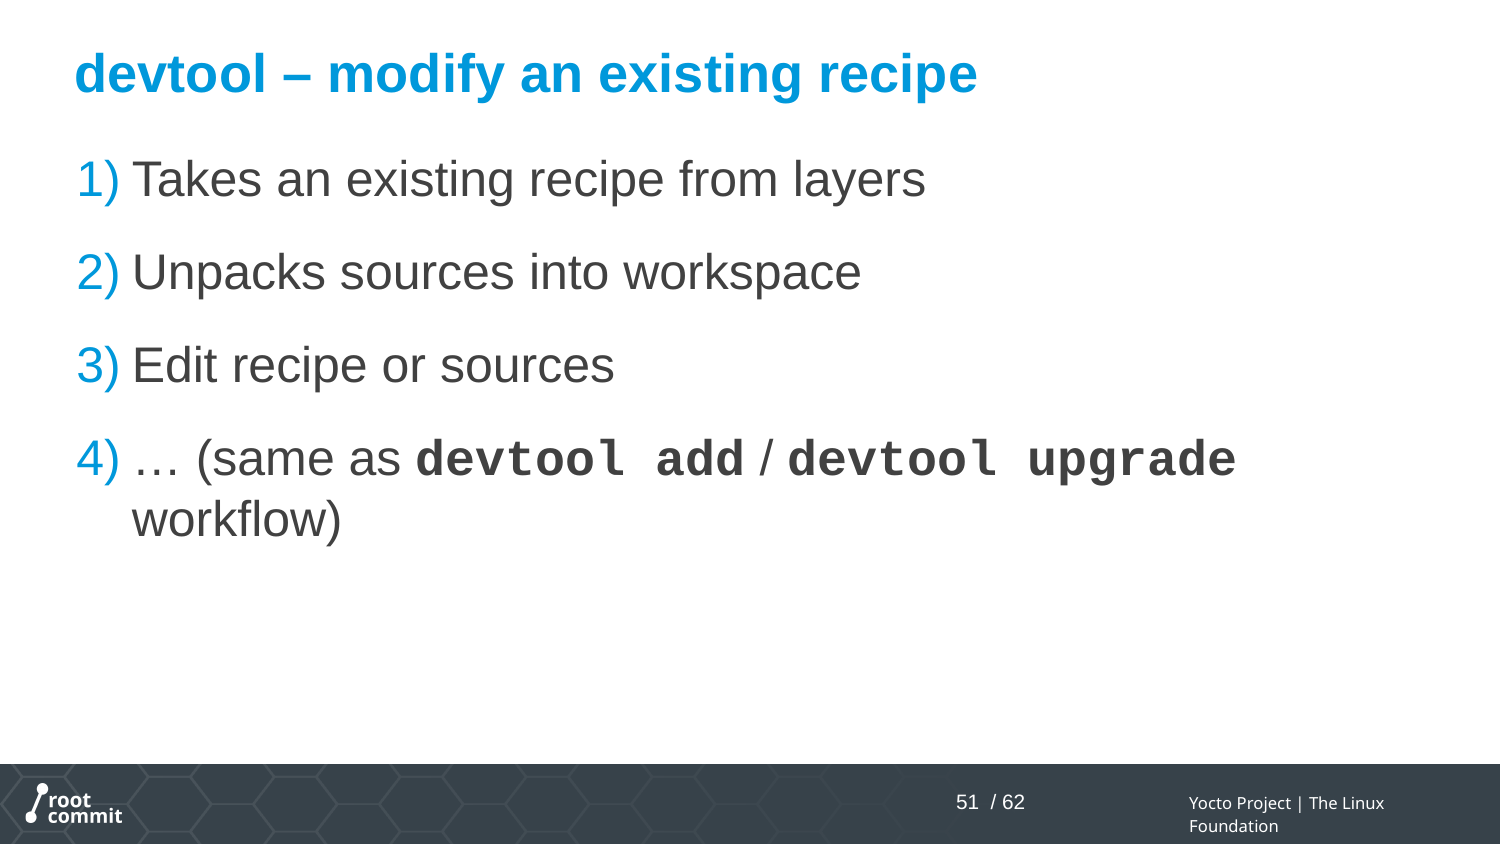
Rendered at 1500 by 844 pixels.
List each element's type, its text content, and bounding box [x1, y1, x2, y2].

picture [0, 0, 1500, 844]
text_box devtool – modify an existing recipe [74, 50, 1424, 159]
text_box Takes an existing recipe from layers Unpacks sources into workspace Edit recipe or sources … (same as devtool add / devtool upgrade workflow) [75, 150, 1425, 731]
